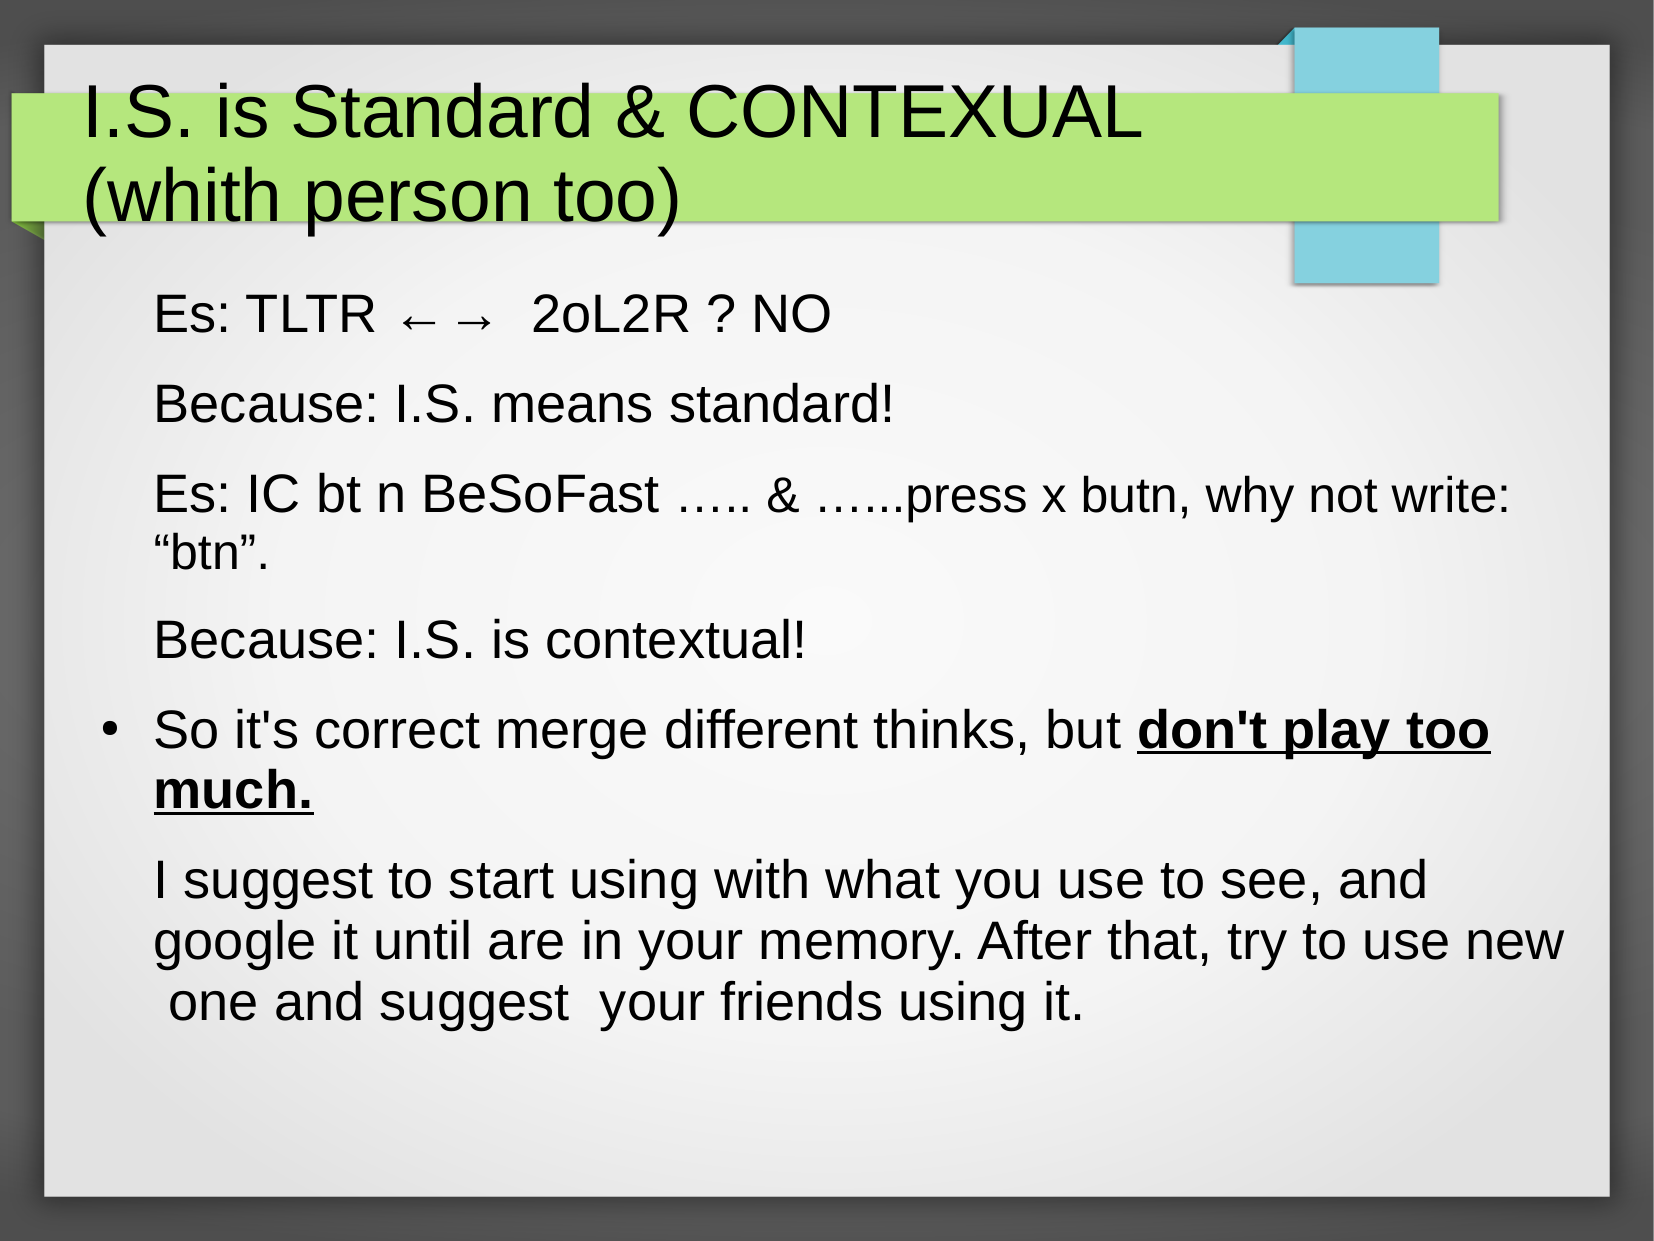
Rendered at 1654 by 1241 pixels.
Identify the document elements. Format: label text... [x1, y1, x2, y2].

list Es: TLTR ←→ 2oL2R ? NO Because: I.S. means standard! Es: IC bt n BeSoFast ….. & …...press x butn, why not write: “btn”. Because: I.S. is contextual! So it's correct merge different thinks, but don't play too much. I suggest to start using with what you use to see, and google it until are in your memory. After that, try to use new one and suggest your friends using it. [82, 283, 1571, 1111]
picture [0, 0, 1654, 1241]
title I.S. is Standard & CONTEXUAL (whith person too) [82, 69, 1264, 238]
